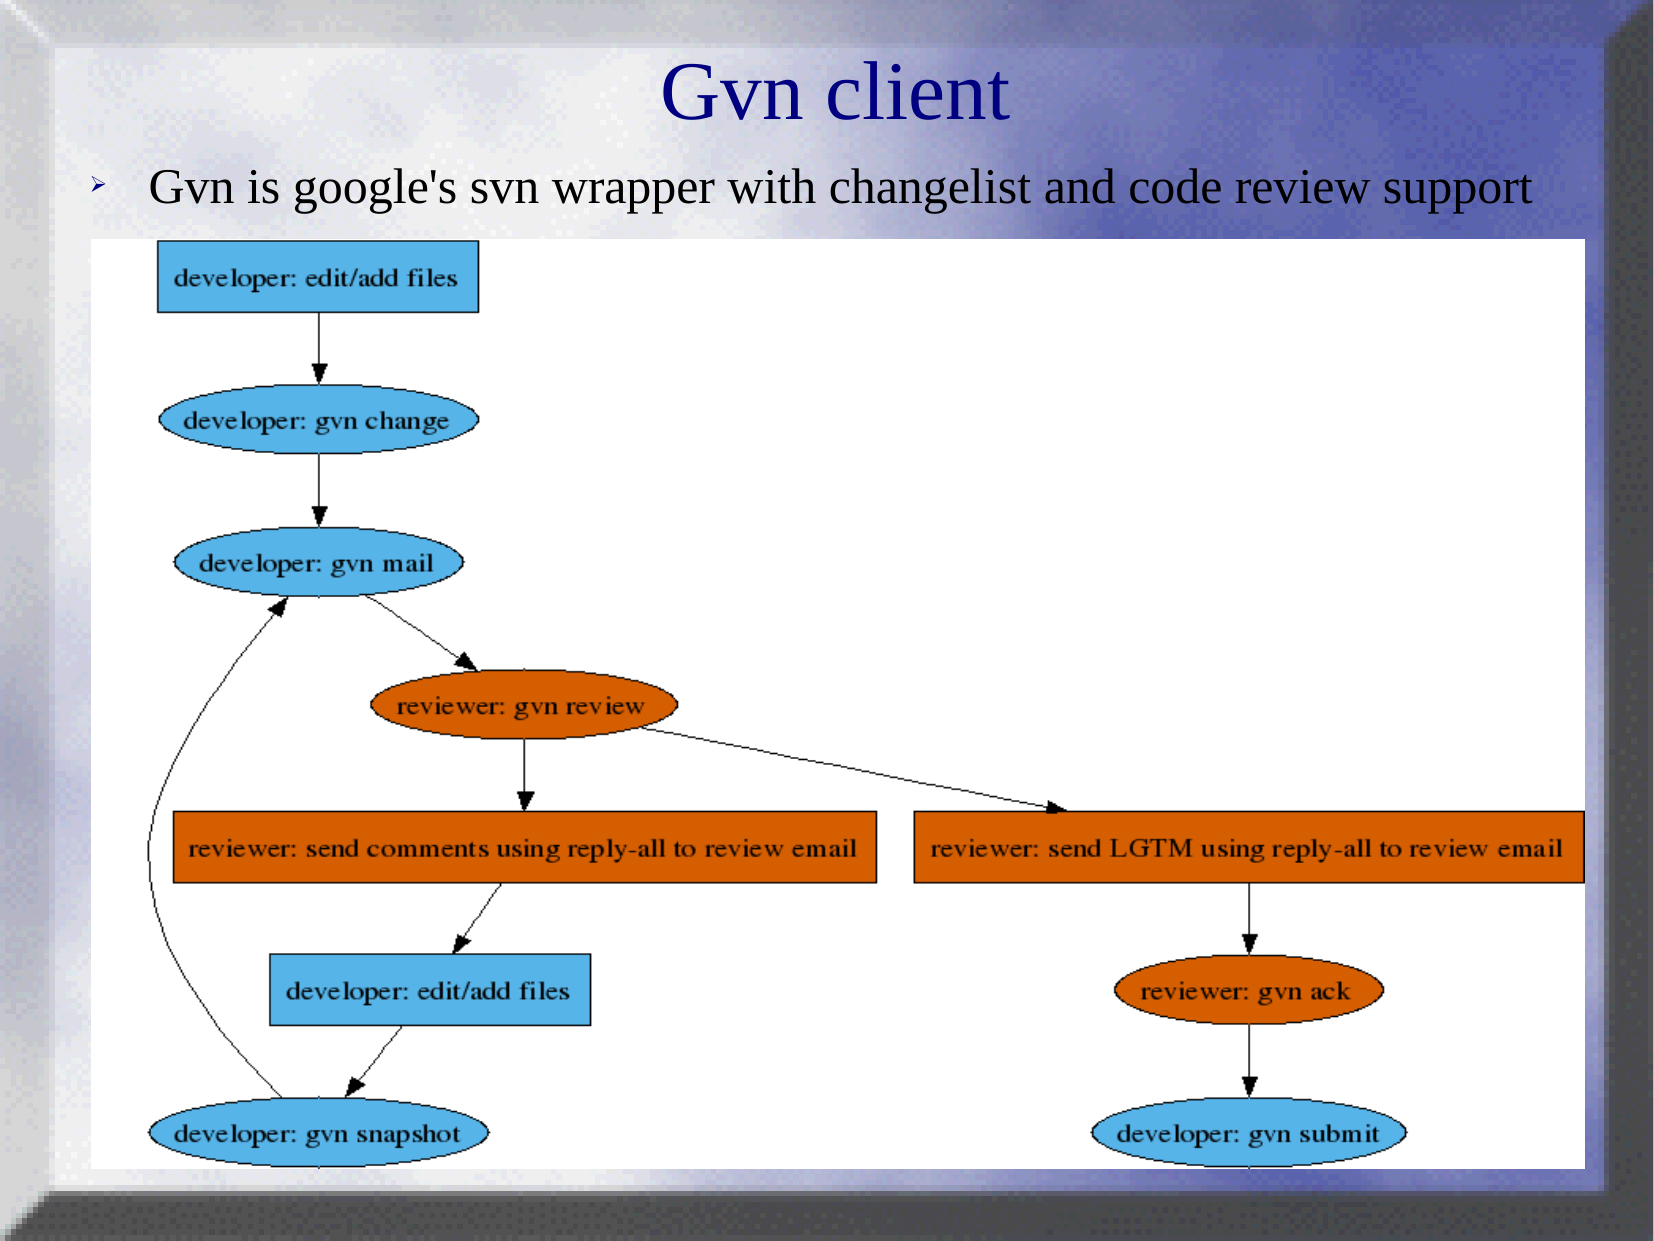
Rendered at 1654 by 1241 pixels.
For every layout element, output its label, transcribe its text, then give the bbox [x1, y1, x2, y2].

picture [0, 0, 1654, 1241]
title Gvn client [120, 42, 1552, 140]
text_box Gvn is google's svn wrapper with changelist and code review support [89, 159, 1571, 232]
